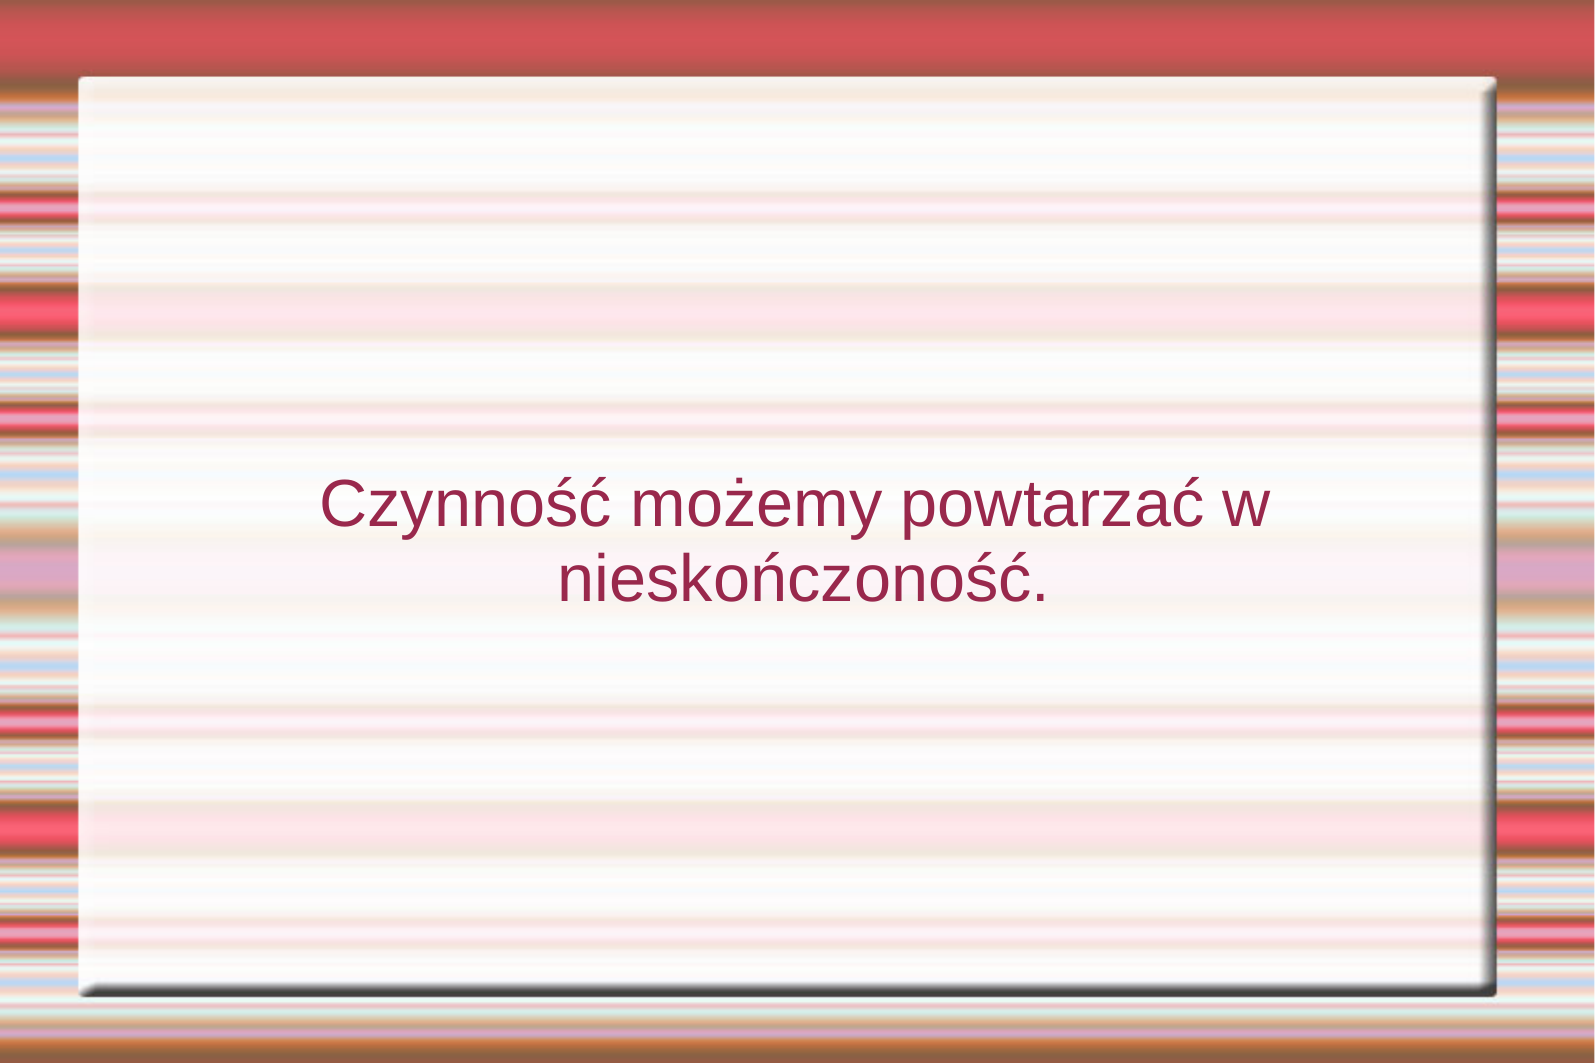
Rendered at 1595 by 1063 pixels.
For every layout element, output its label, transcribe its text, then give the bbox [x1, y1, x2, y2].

subtitle Czynność możemy powtarzać w nieskończoność. [130, 118, 1462, 963]
picture [0, 0, 1595, 1063]
